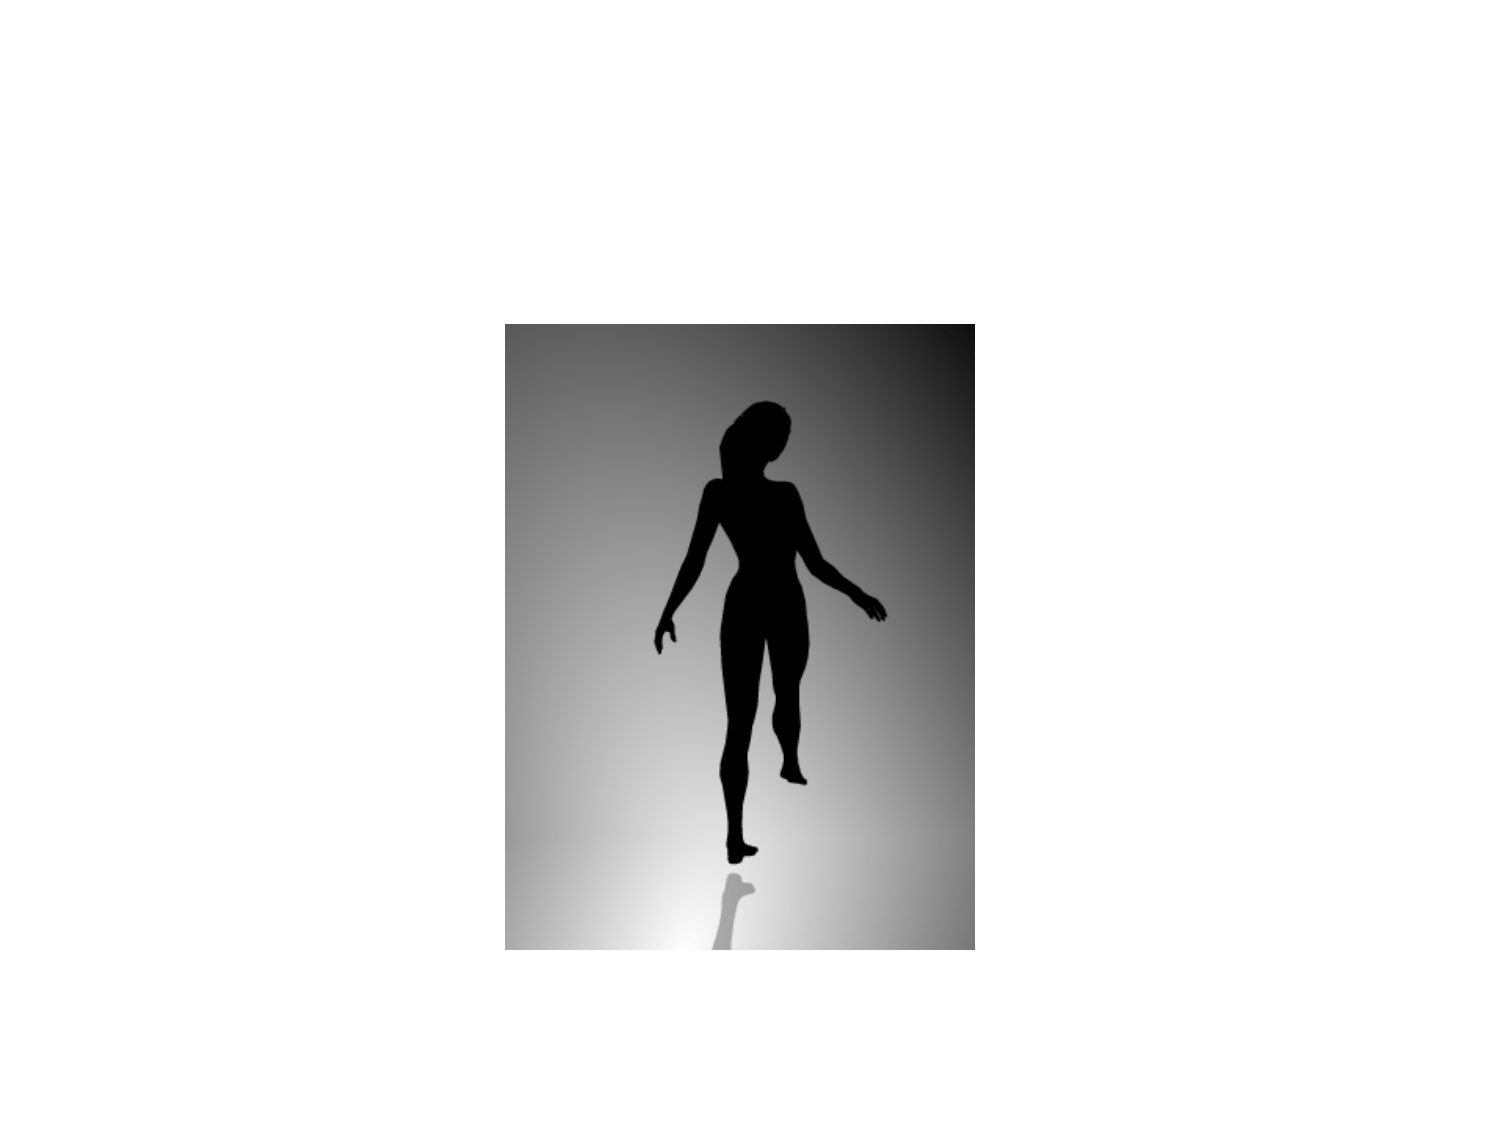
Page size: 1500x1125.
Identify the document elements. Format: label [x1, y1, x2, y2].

chart [112, 324, 1388, 1020]
picture [505, 324, 975, 950]
